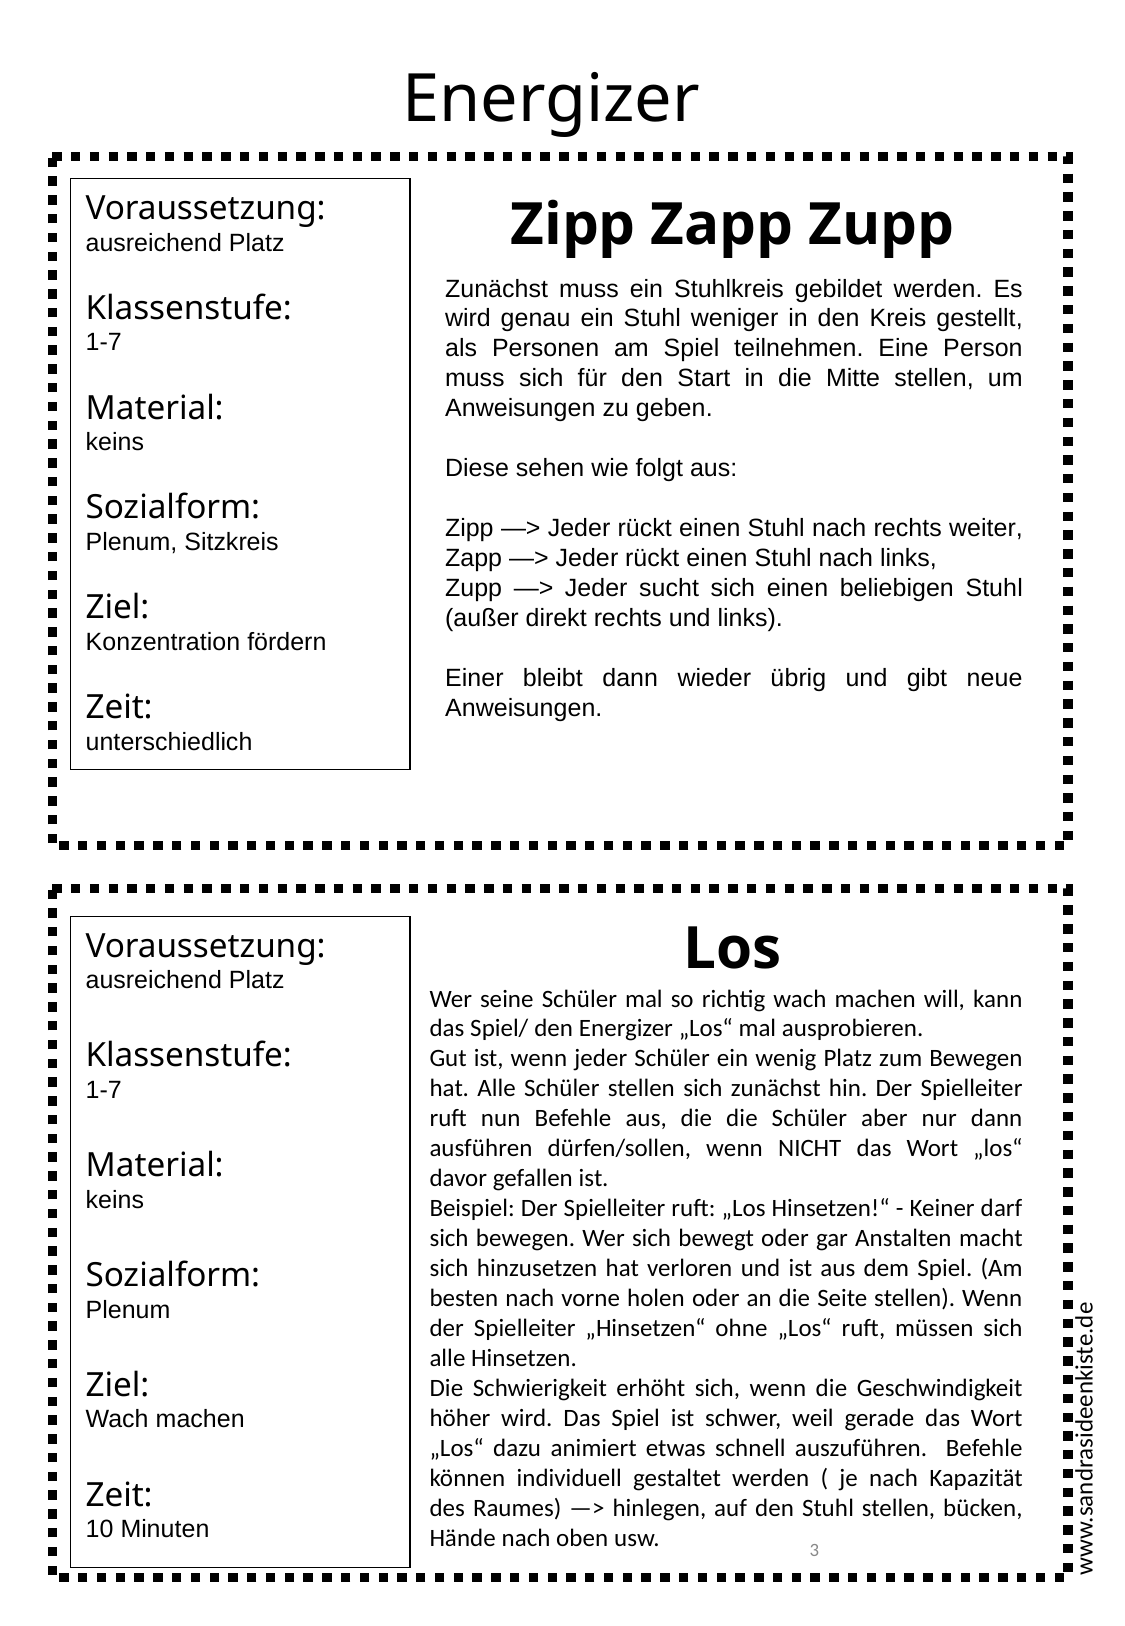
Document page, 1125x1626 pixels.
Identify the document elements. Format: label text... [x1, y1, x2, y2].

text_box Los [410, 902, 1055, 989]
text_box Zipp Zapp Zupp [410, 178, 1055, 265]
text_box Voraussetzung: ausreichend Platz Klassenstufe: 1-7 Material: keins Sozialform: Plenum, Sitzkreis Ziel: Konzentration fördern Zeit: unterschiedlich [70, 178, 411, 770]
text_box Zunächst muss ein Stuhlkreis gebildet werden. Es wird genau ein Stuhl weniger in den Kreis gestellt, als Personen am Spiel teilnehmen. Eine Person muss sich für den Start in die Mitte stellen, um Anweisungen zu geben. Diese sehen wie folgt aus: Zipp —> Jeder rückt einen Stuhl nach rechts weiter, Zapp —> Jeder rückt einen Stuhl nach links, Zupp —> Jeder sucht sich einen beliebigen Stuhl (außer direkt rechts und links). Einer bleibt dann wieder übrig und gibt neue Anweisungen. [430, 264, 1039, 735]
text_box Voraussetzung: ausreichend Platz Klassenstufe: 1-7 Material: keins Sozialform: Plenum Ziel: Wach machen Zeit: 10 Minuten [70, 916, 411, 1568]
text_box Wer seine Schüler mal so richtig wach machen will, kann das Spiel/ den Energizer „Los“ mal ausprobieren. Gut ist, wenn jeder Schüler ein wenig Platz zum Bewegen hat. Alle Schüler stellen sich zunächst hin. Der Spielleiter ruft nun Befehle aus, die die Schüler aber nur dann ausführen dürfen/sollen, wenn NICHT das Wort „los“ davor gefallen ist. Beispiel: Der Spielleiter ruft: „Los Hinsetzen!“ - Keiner darf sich bewegen. Wer sich bewegt oder gar Anstalten macht sich hinzusetzen hat verloren und ist aus dem Spiel. (Am besten nach vorne holen oder an die Seite stellen). Wenn der Spielleiter „Hinsetzen“ ohne „Los“ ruft, müssen sich alle Hinsetzen. Die Schwierigkeit erhöht sich, wenn die Geschwindigkeit höher wird. Das Spiel ist schwer, weil gerade das Wort „Los“ dazu animiert etwas schnell auszuführen. Befehle können individuell gestaltet werden ( je nach Kapazität des Raumes) —> hinlegen, auf den Stuhl stellen, bücken, Hände nach oben usw. [414, 974, 1039, 1566]
text_box Energizer [52, 47, 1069, 144]
text_box [794, 1506, 1048, 1593]
text_box www.sandrasideenkiste.de [1059, 1074, 1106, 1591]
